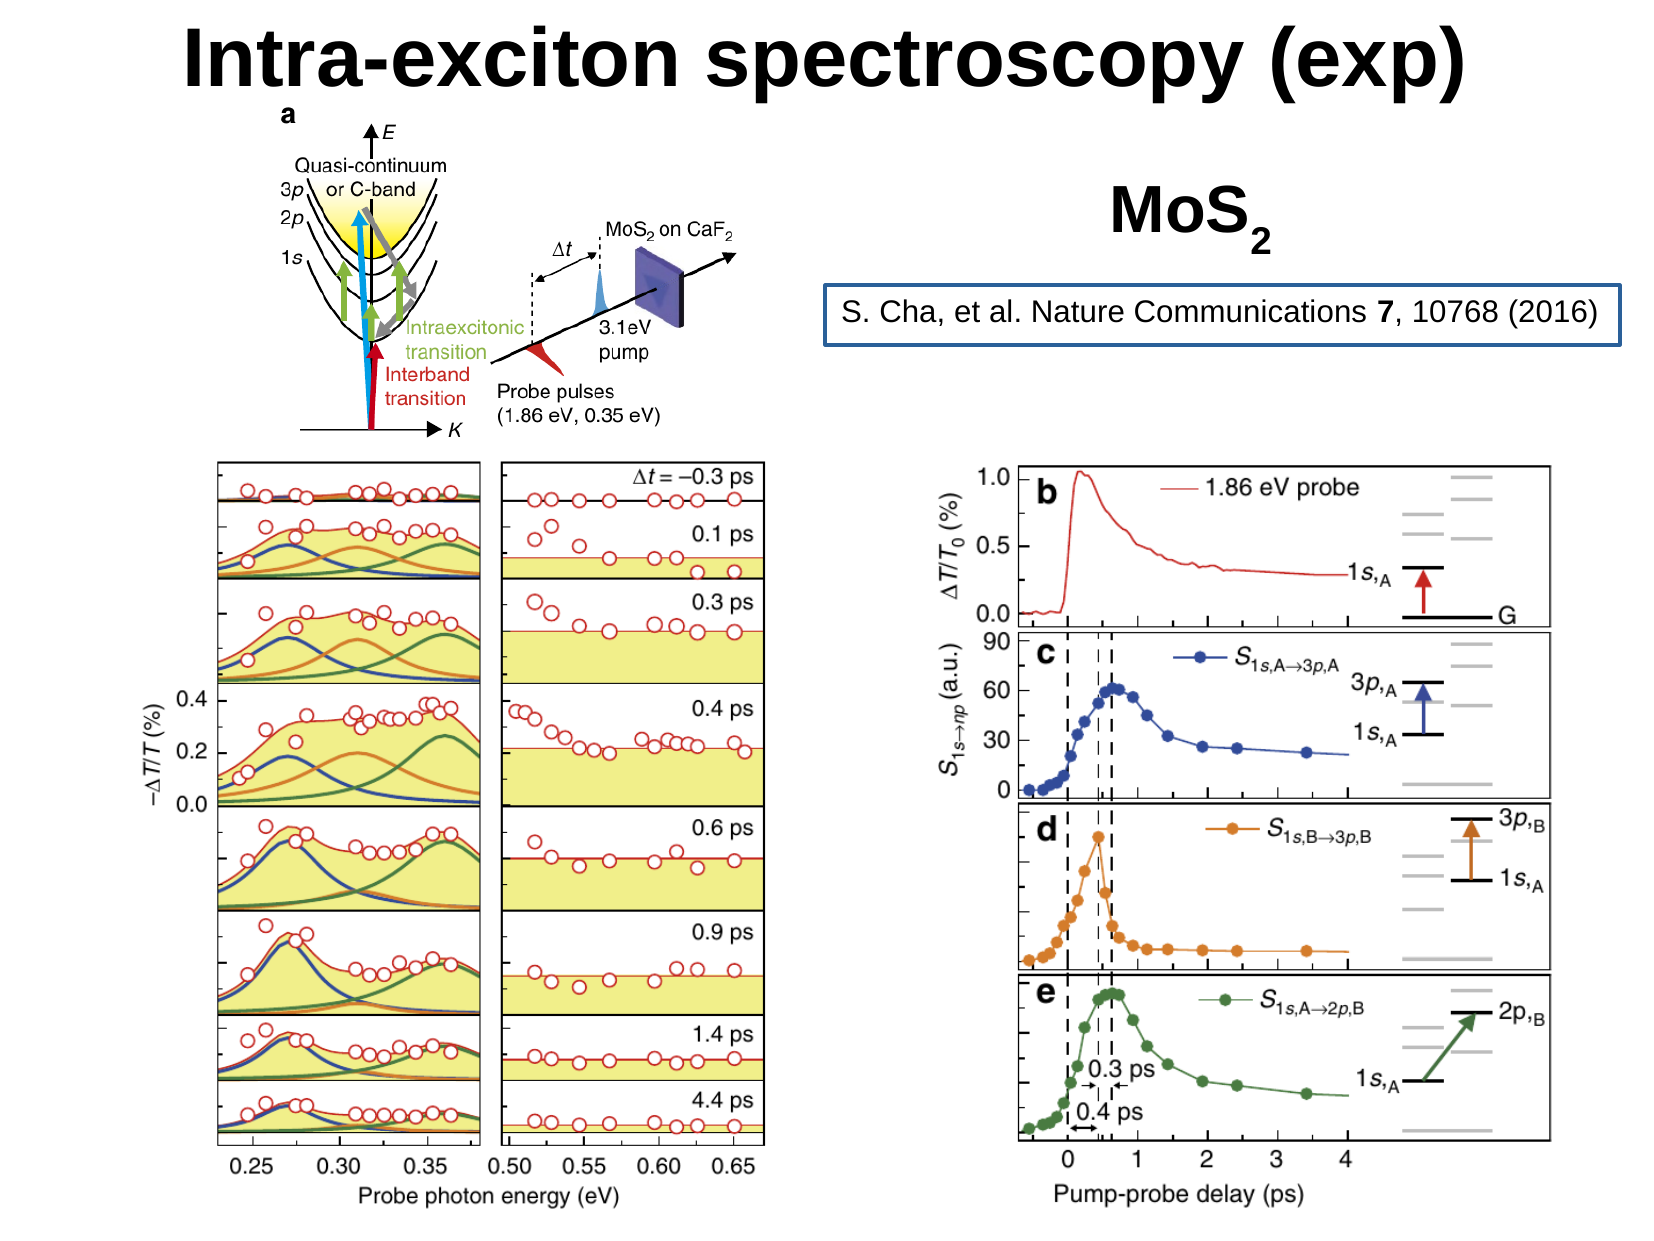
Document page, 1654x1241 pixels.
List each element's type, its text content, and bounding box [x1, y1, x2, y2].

picture [915, 434, 1591, 1216]
text_box S. Cha, et al. Nature Communications 7, 10768 (2016) [825, 285, 1621, 346]
text_box MoS2 [1095, 165, 1306, 271]
title Intra-exciton spectroscopy (exp) [180, 0, 1471, 116]
picture [99, 103, 796, 1231]
